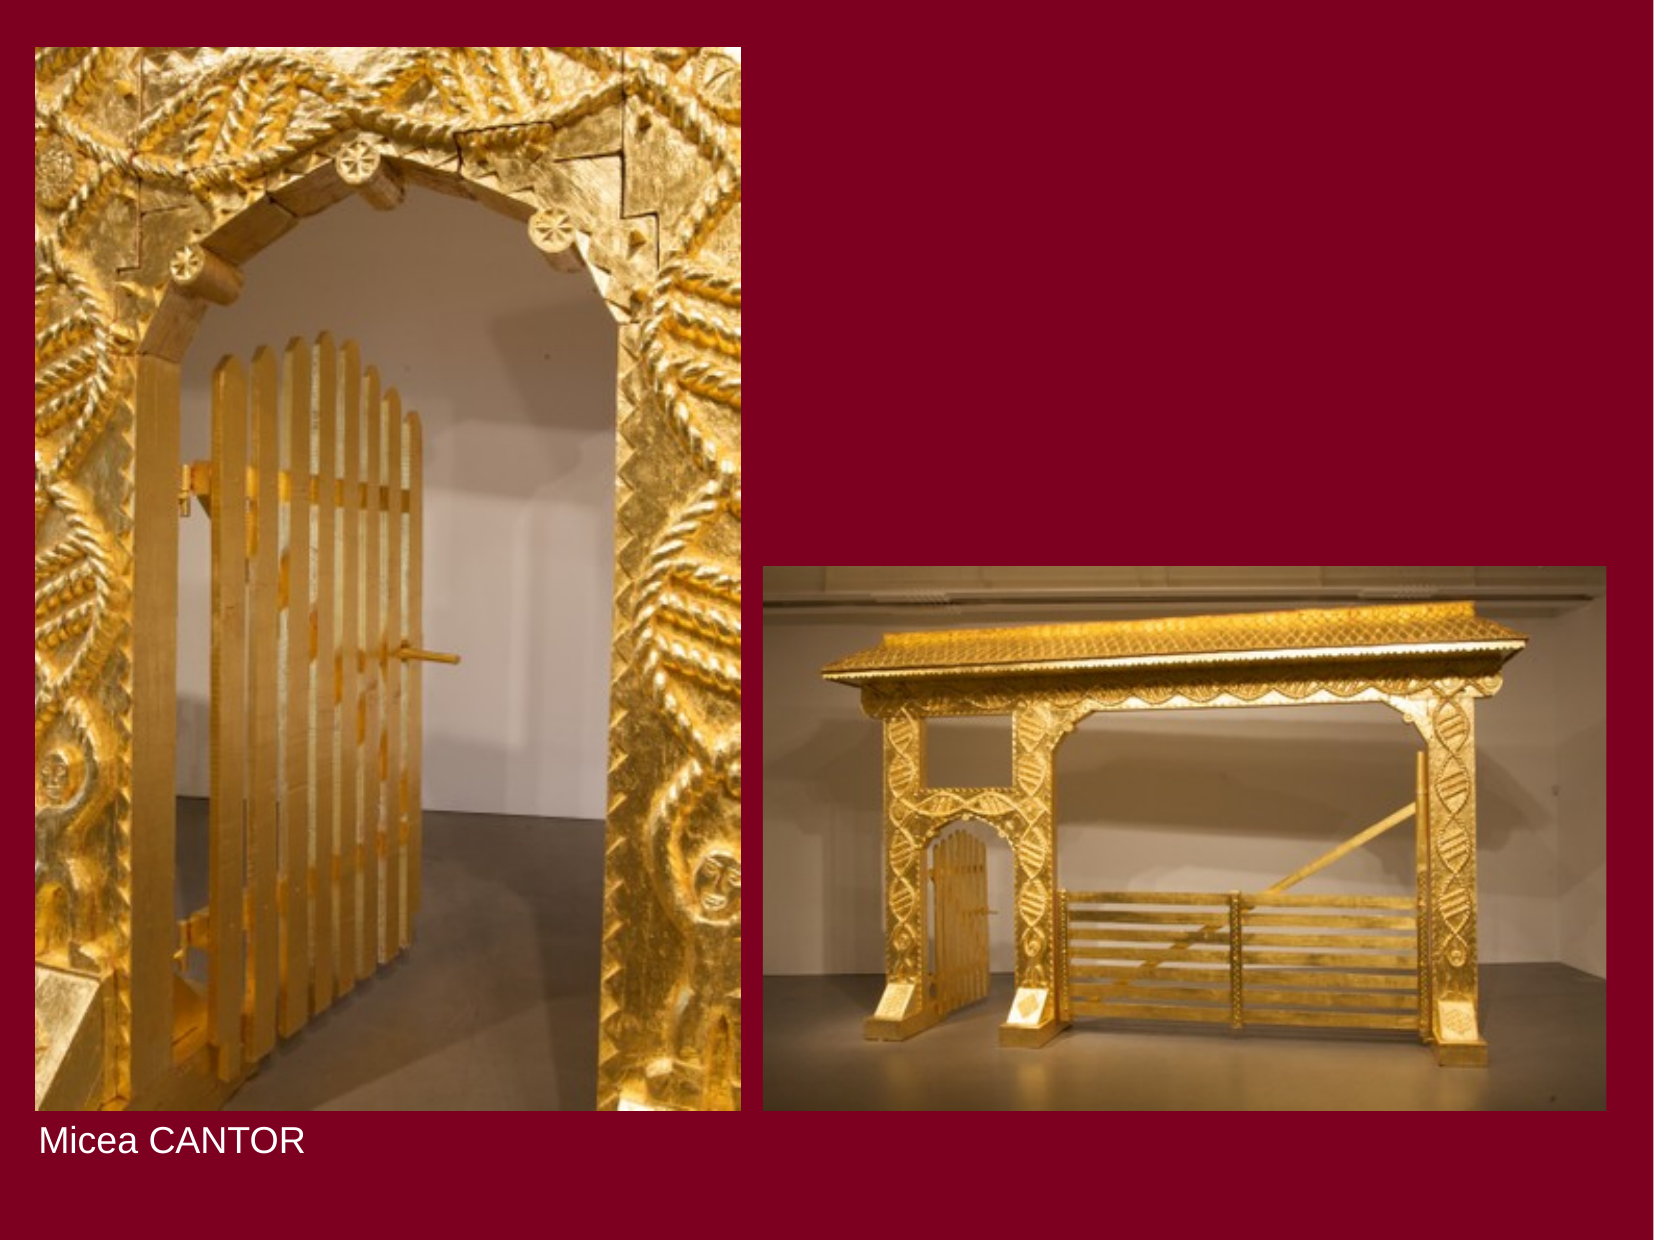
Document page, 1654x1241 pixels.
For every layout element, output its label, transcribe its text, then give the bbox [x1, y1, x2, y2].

picture [35, 47, 741, 1111]
text_box Micea CANTOR [23, 1112, 322, 1217]
picture [762, 566, 1607, 1111]
